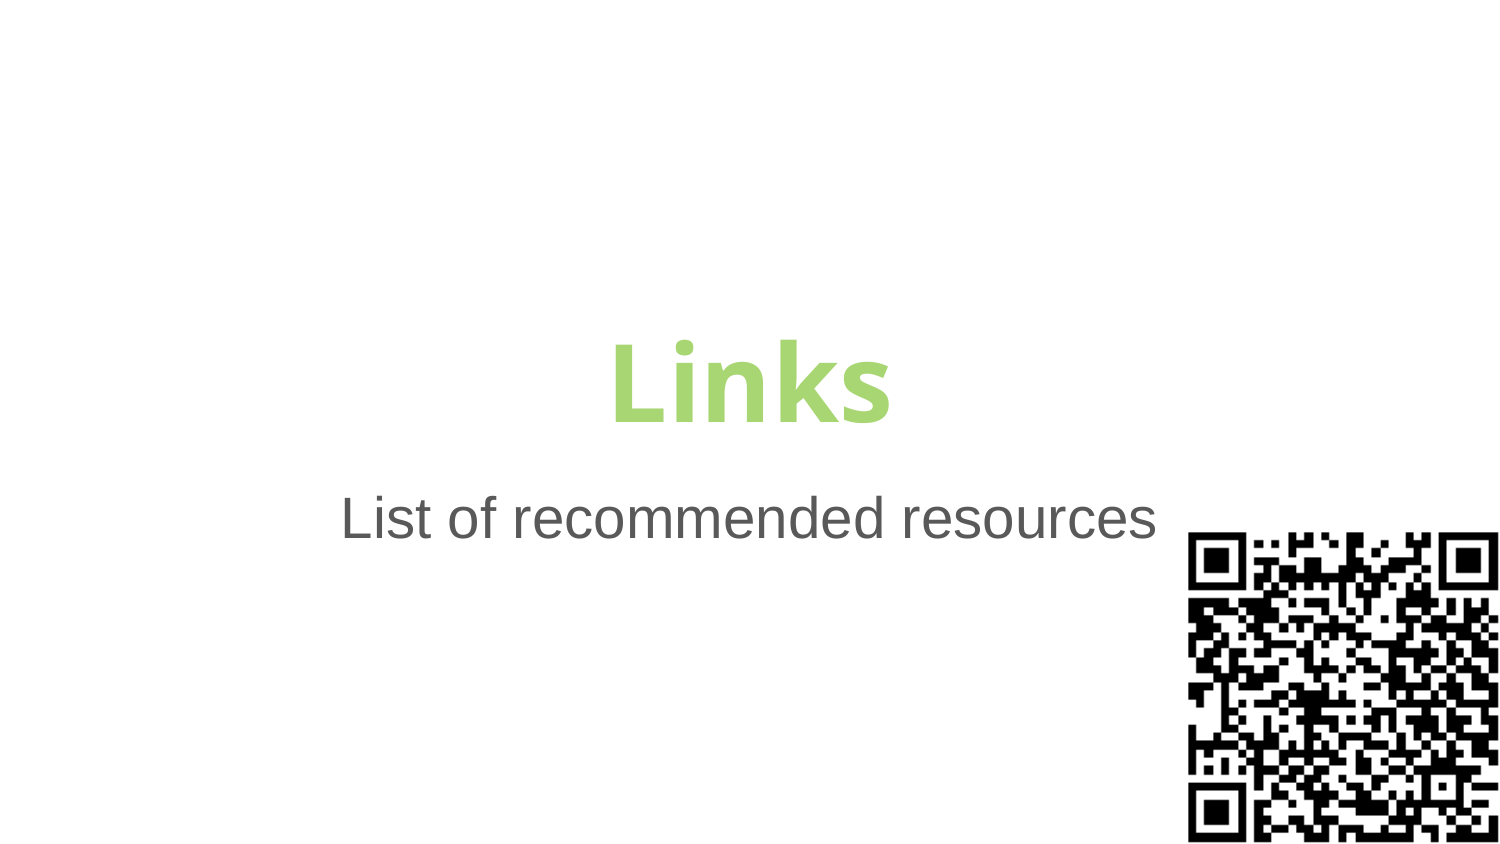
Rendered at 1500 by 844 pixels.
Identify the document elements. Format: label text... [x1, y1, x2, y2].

picture [1187, 531, 1500, 844]
title Links [51, 122, 1449, 459]
subtitle List of recommended resources [51, 464, 1449, 595]
